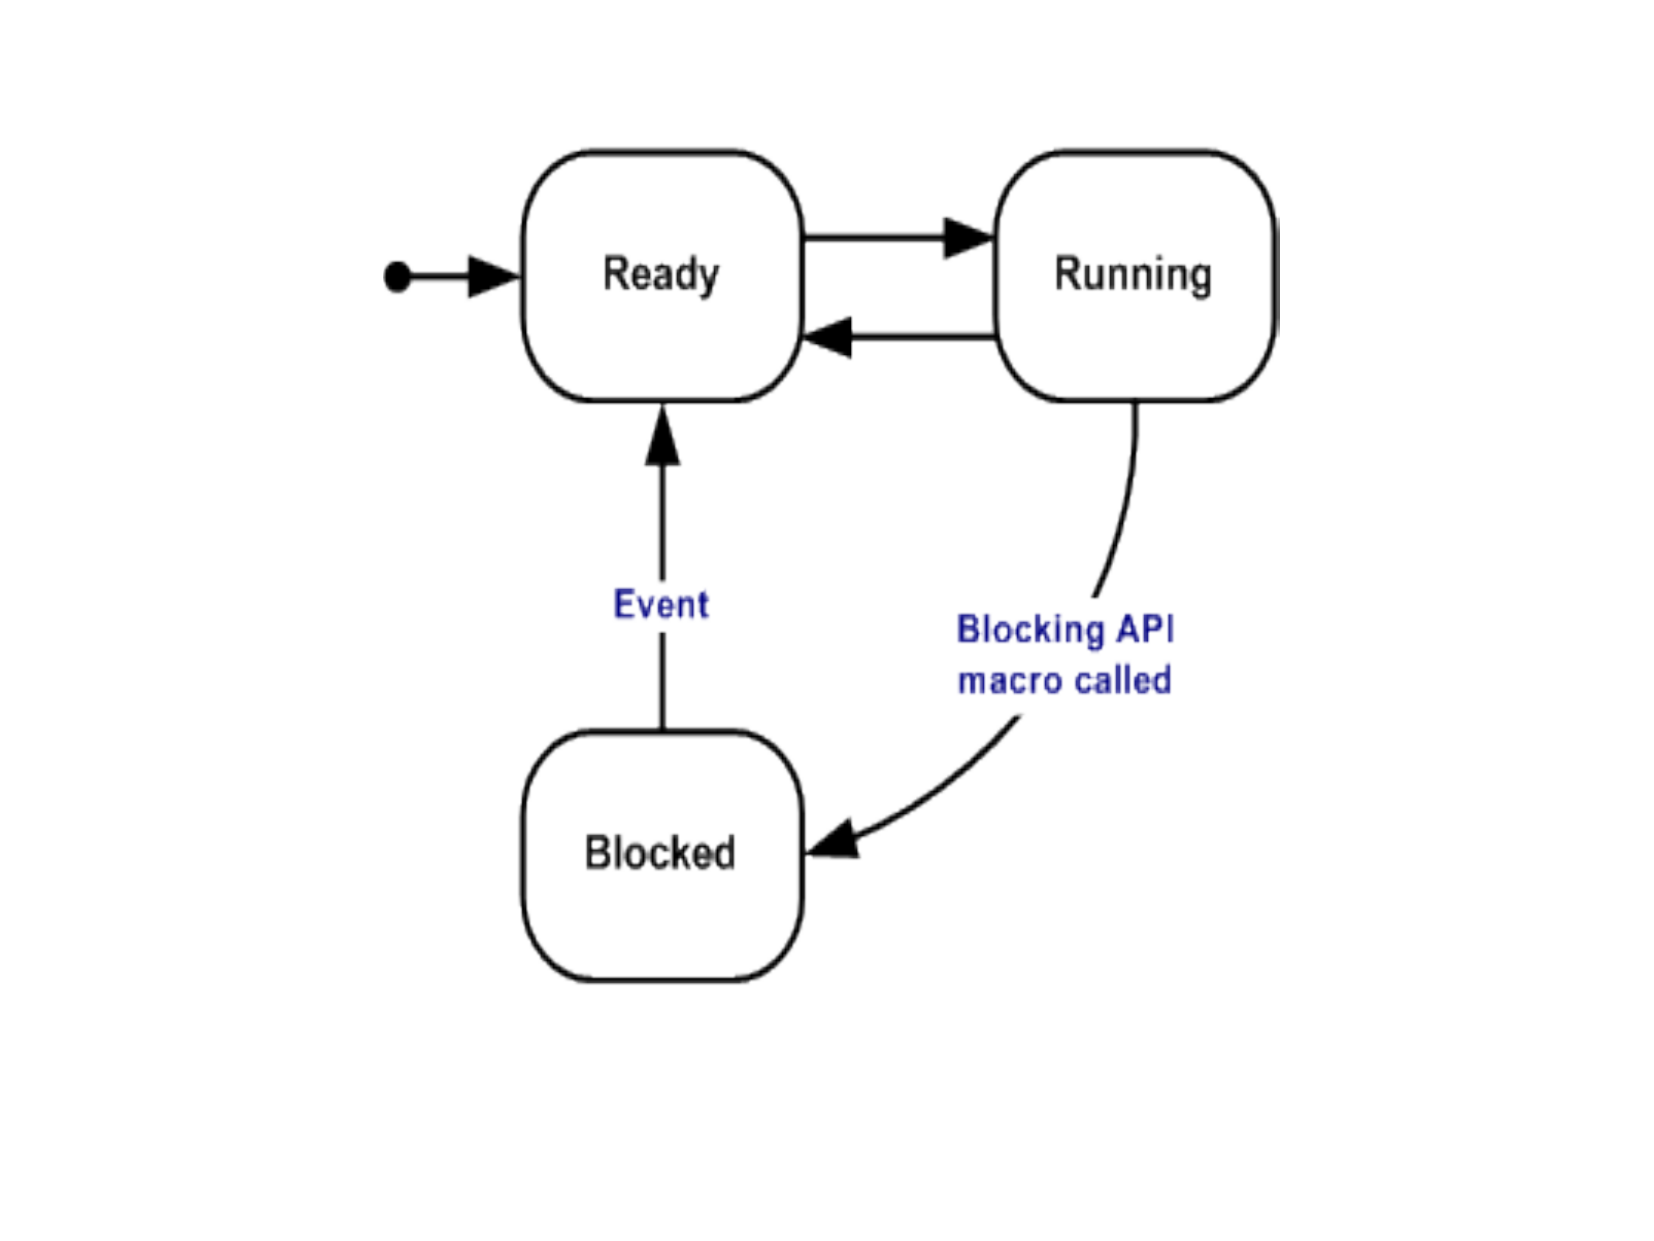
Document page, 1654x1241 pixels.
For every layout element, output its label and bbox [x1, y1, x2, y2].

picture [383, 130, 1280, 1004]
